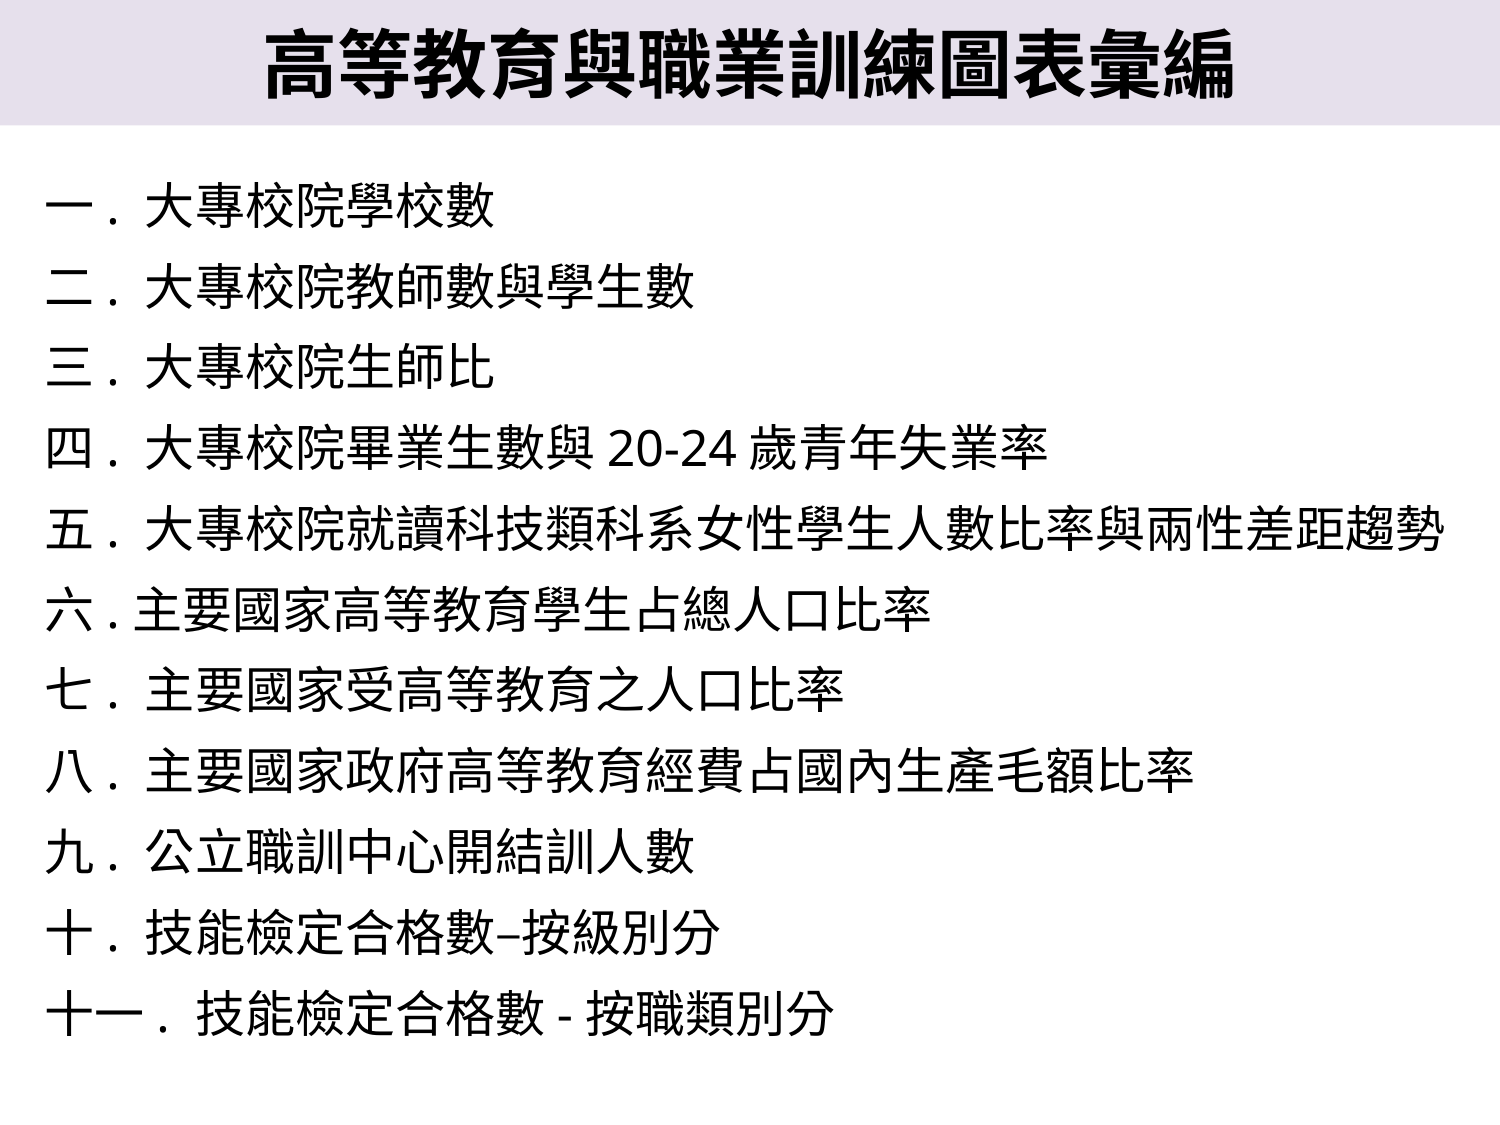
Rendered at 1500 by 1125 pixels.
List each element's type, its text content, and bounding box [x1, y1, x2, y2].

text_box 高等教育與職業訓練圖表彙編 [0, 0, 1500, 126]
text_box 一. 大專校院學校數 二. 大專校院教師數與學生數 三. 大專校院生師比 四. 大專校院畢業生數與20-24歲青年失業率 五. 大專校院就讀科技類科系女性學生人數比率與兩性差距趨勢 六.主要國家高等教育學生占總人口比率 七. 主要國家受高等教育之人口比率 八. 主要國家政府高等教育經費占國內生產毛額比率 九. 公立職訓中心開結訓人數 十. 技能檢定合格數–按級別分 十一. 技能檢定合格數-按職類別分 [29, 155, 1483, 1042]
